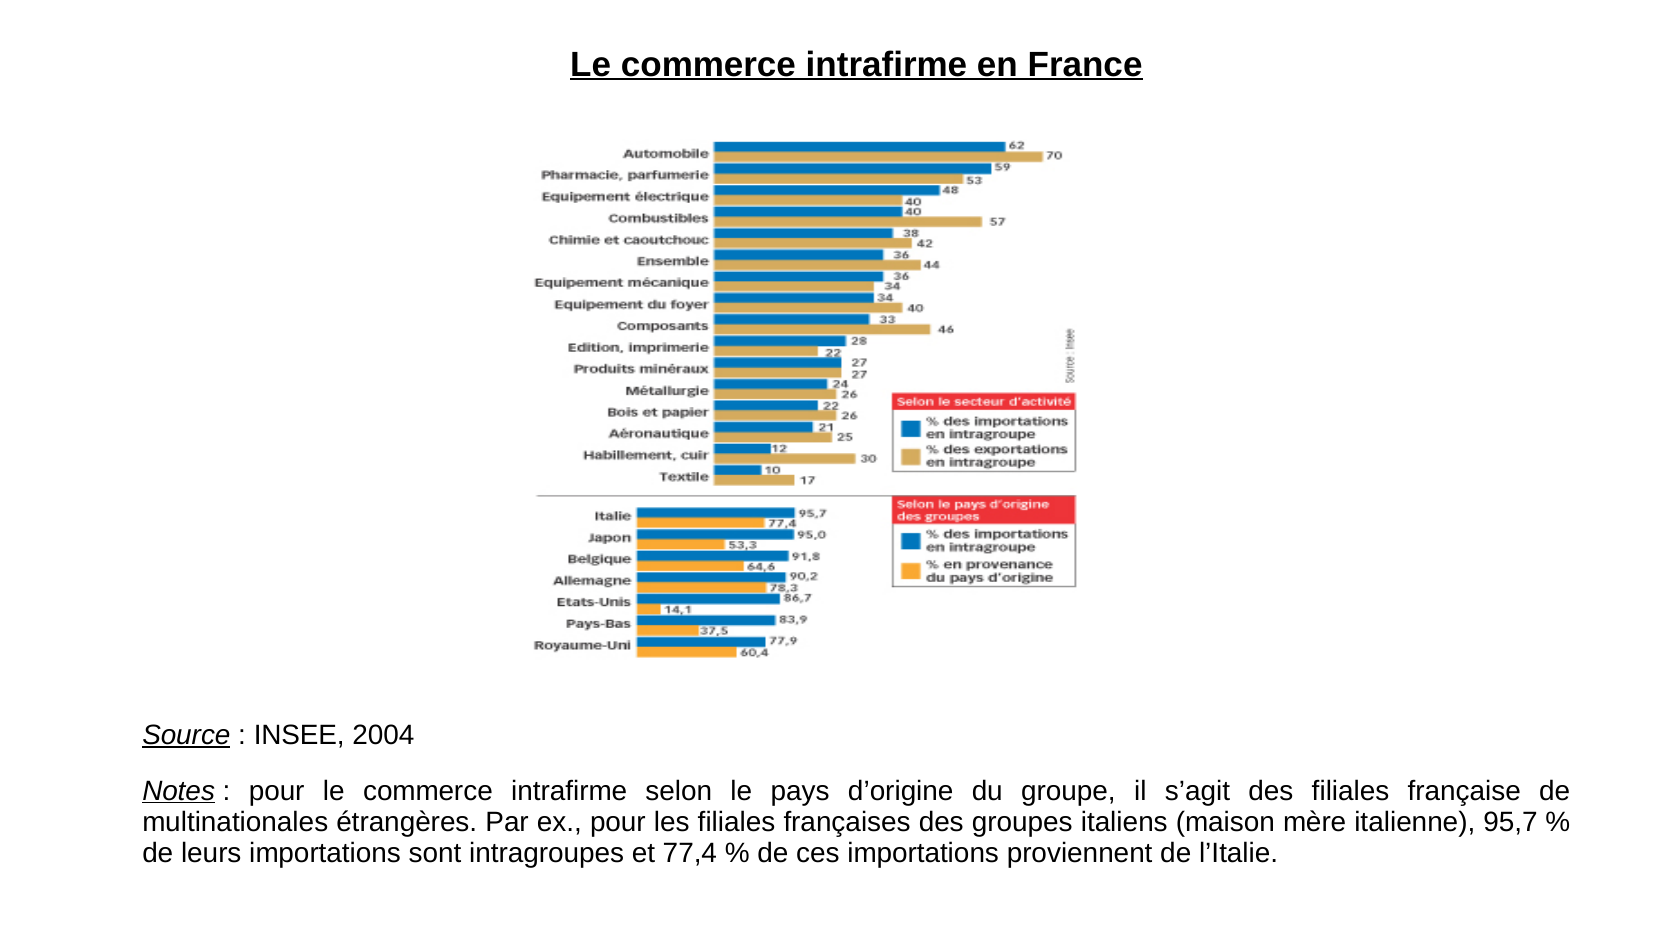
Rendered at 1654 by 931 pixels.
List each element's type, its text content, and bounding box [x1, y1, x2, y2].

picture [484, 115, 1111, 674]
list Le commerce intrafirme en France Source : INSEE, 2004 Notes : pour le commerce intrafirme selon le pays d’origine du groupe, il s’agit des filiales française de multinationales étrangères. Par ex., pour les filiales françaises des groupes italiens (maison mère italienne), 95,7 % de leurs importations sont intragroupes et 77,4 % de ces importations proviennent de l’Italie. [82, 44, 1571, 877]
